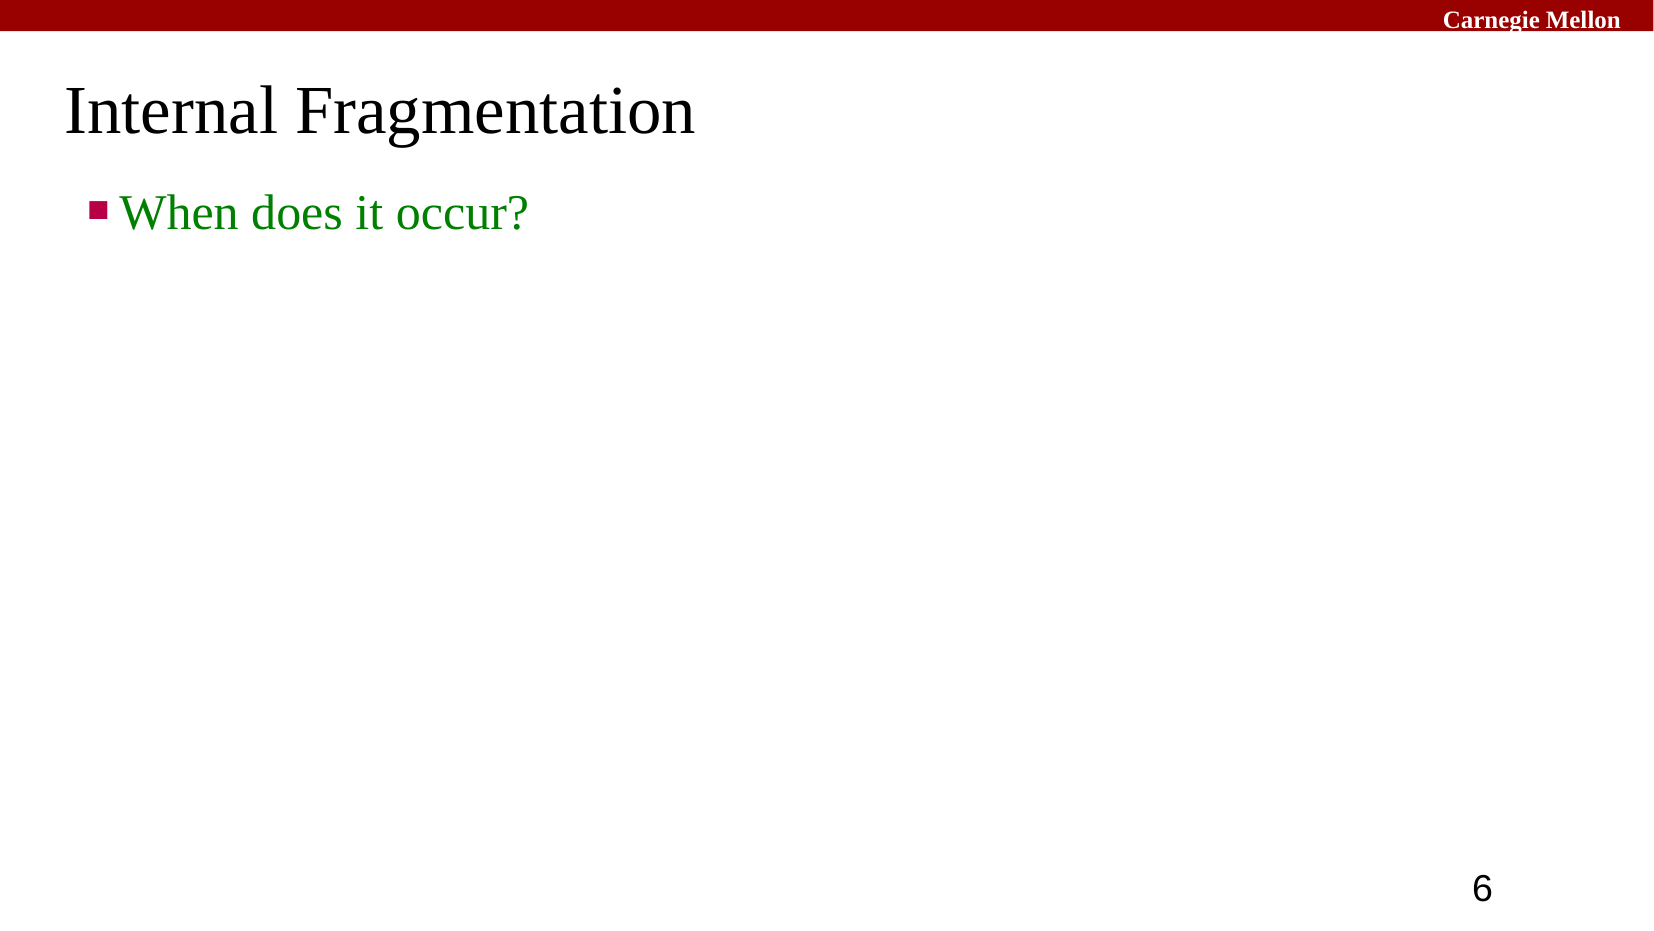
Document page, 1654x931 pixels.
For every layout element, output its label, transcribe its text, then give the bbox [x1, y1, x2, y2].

list When does it occur? [71, 184, 1576, 859]
title Internal Fragmentation [64, 58, 1576, 163]
